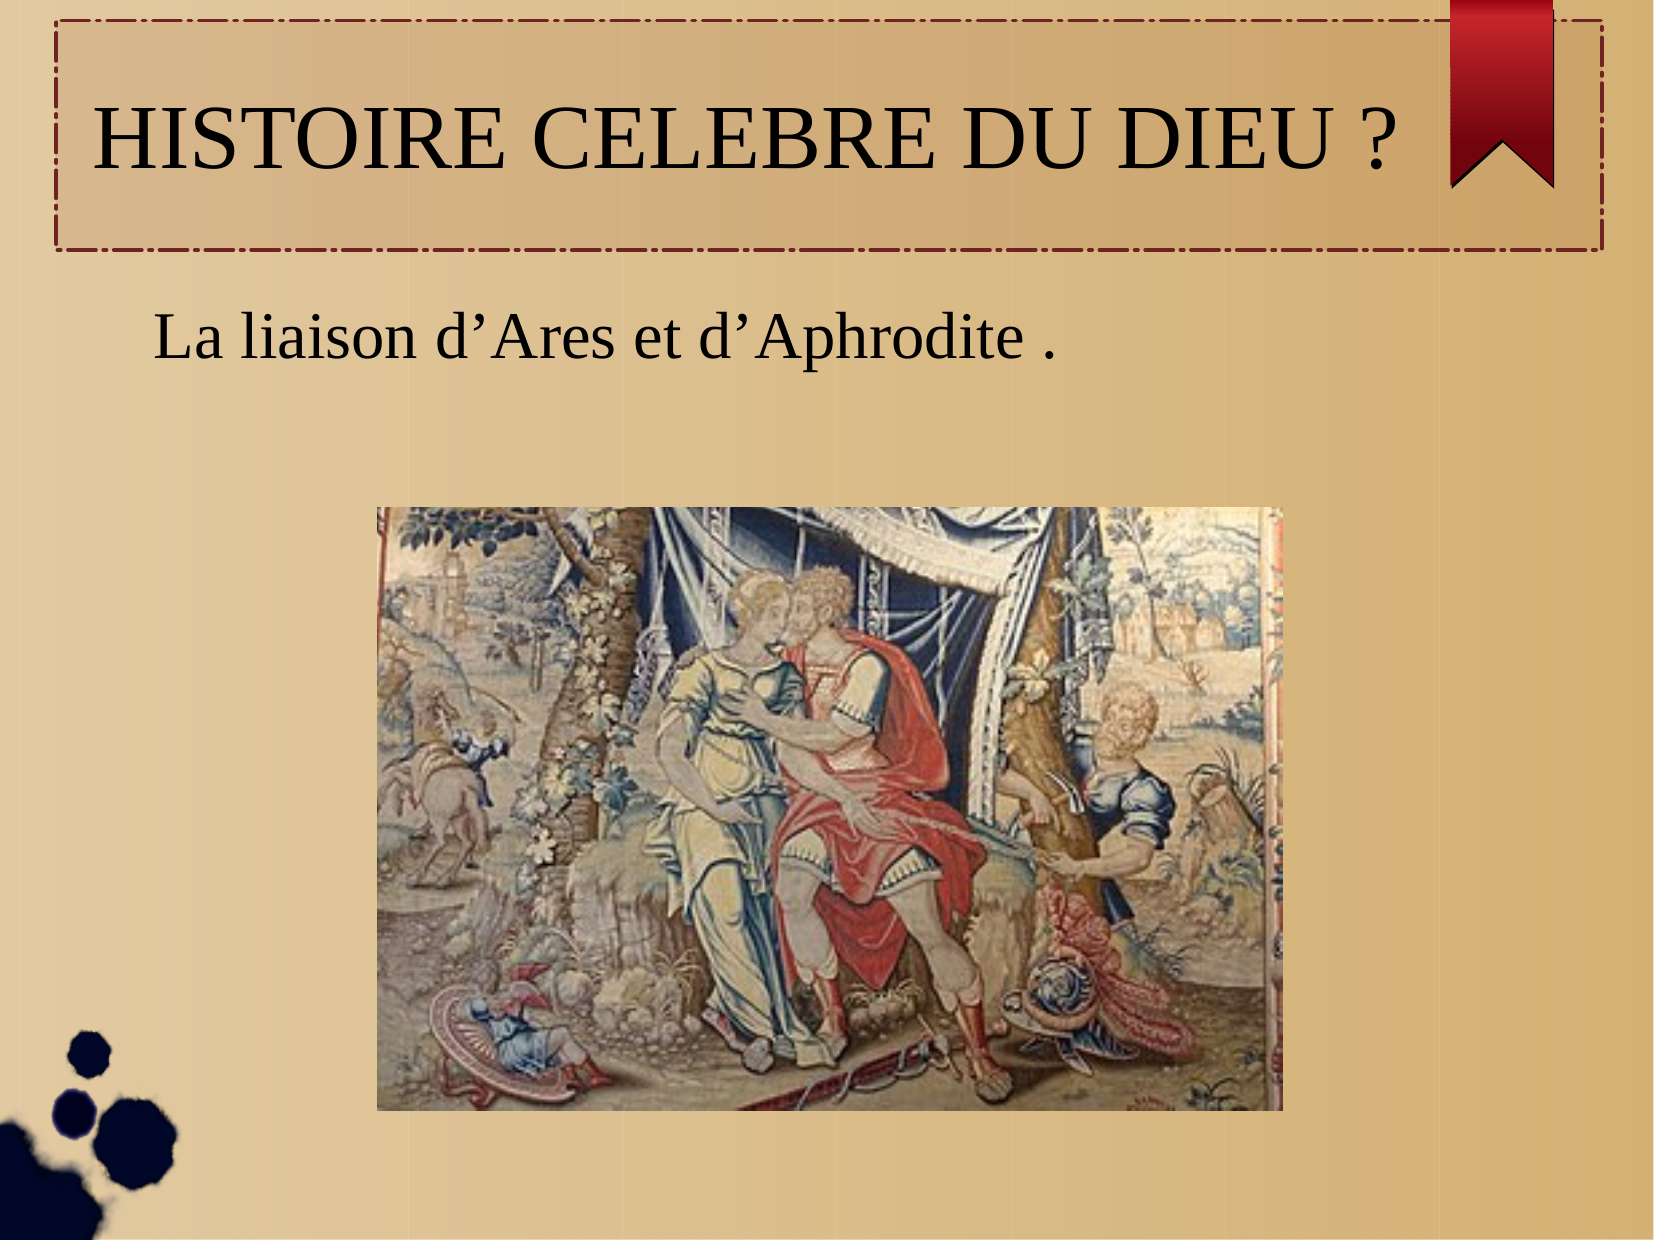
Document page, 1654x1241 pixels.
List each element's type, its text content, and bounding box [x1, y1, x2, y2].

picture [377, 507, 1283, 1111]
title HISTOIRE CELEBRE DU DIEU ? [82, 47, 1412, 229]
list La liaison d’Ares et d’Aphrodite . [82, 299, 1571, 1019]
